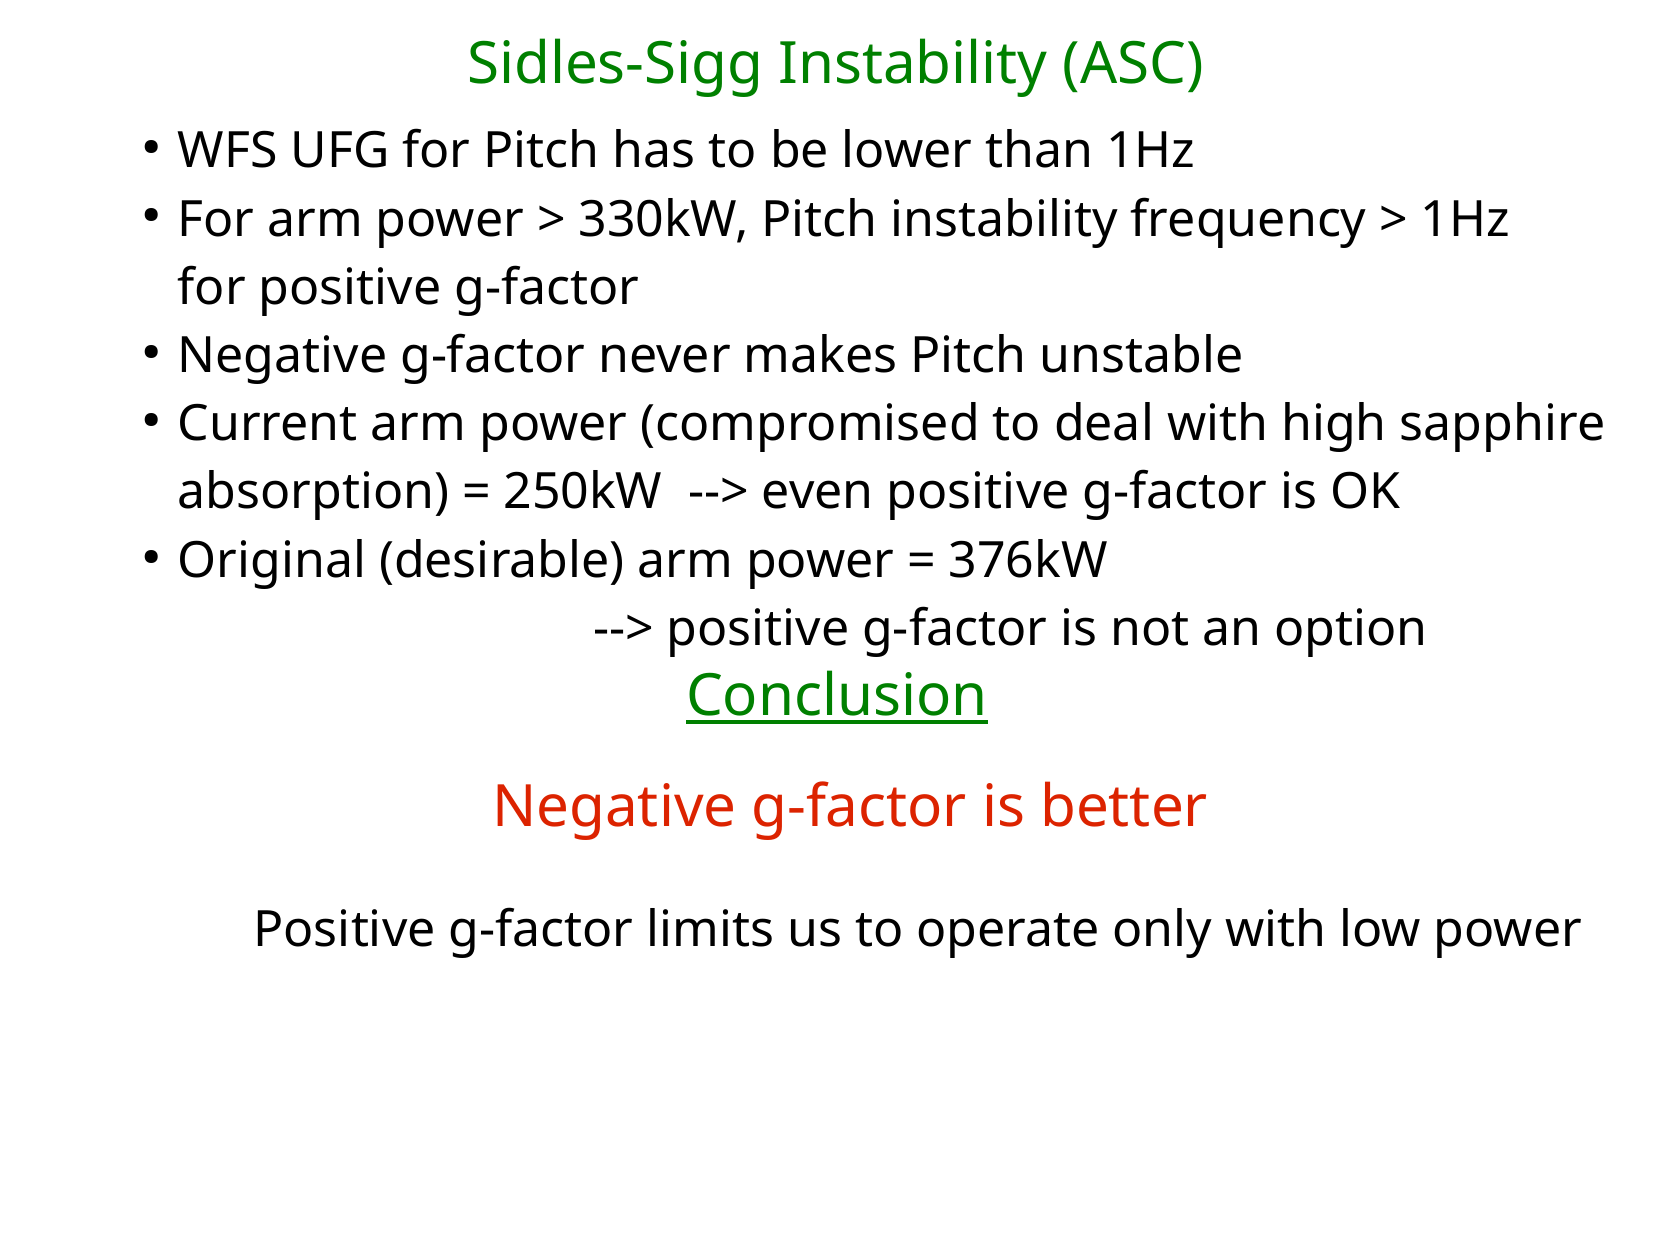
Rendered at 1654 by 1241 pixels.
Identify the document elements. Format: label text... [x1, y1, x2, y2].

text_box Negative g-factor is better [477, 756, 1165, 842]
text_box WFS UFG for Pitch has to be lower than 1Hz For arm power > 330kW, Pitch instability frequency > 1Hz for positive g-factor Negative g-factor never makes Pitch unstable Current arm power (compromised to deal with high sapphire absorption) = 250kW --> even positive g-factor is OK Original (desirable) arm power = 376kW --> positive g-factor is not an option [127, 106, 1527, 604]
text_box Sidles-Sigg Instability (ASC) [452, 13, 1201, 99]
text_box Conclusion [671, 645, 983, 731]
text_box Positive g-factor limits us to operate only with low power [238, 885, 1516, 961]
